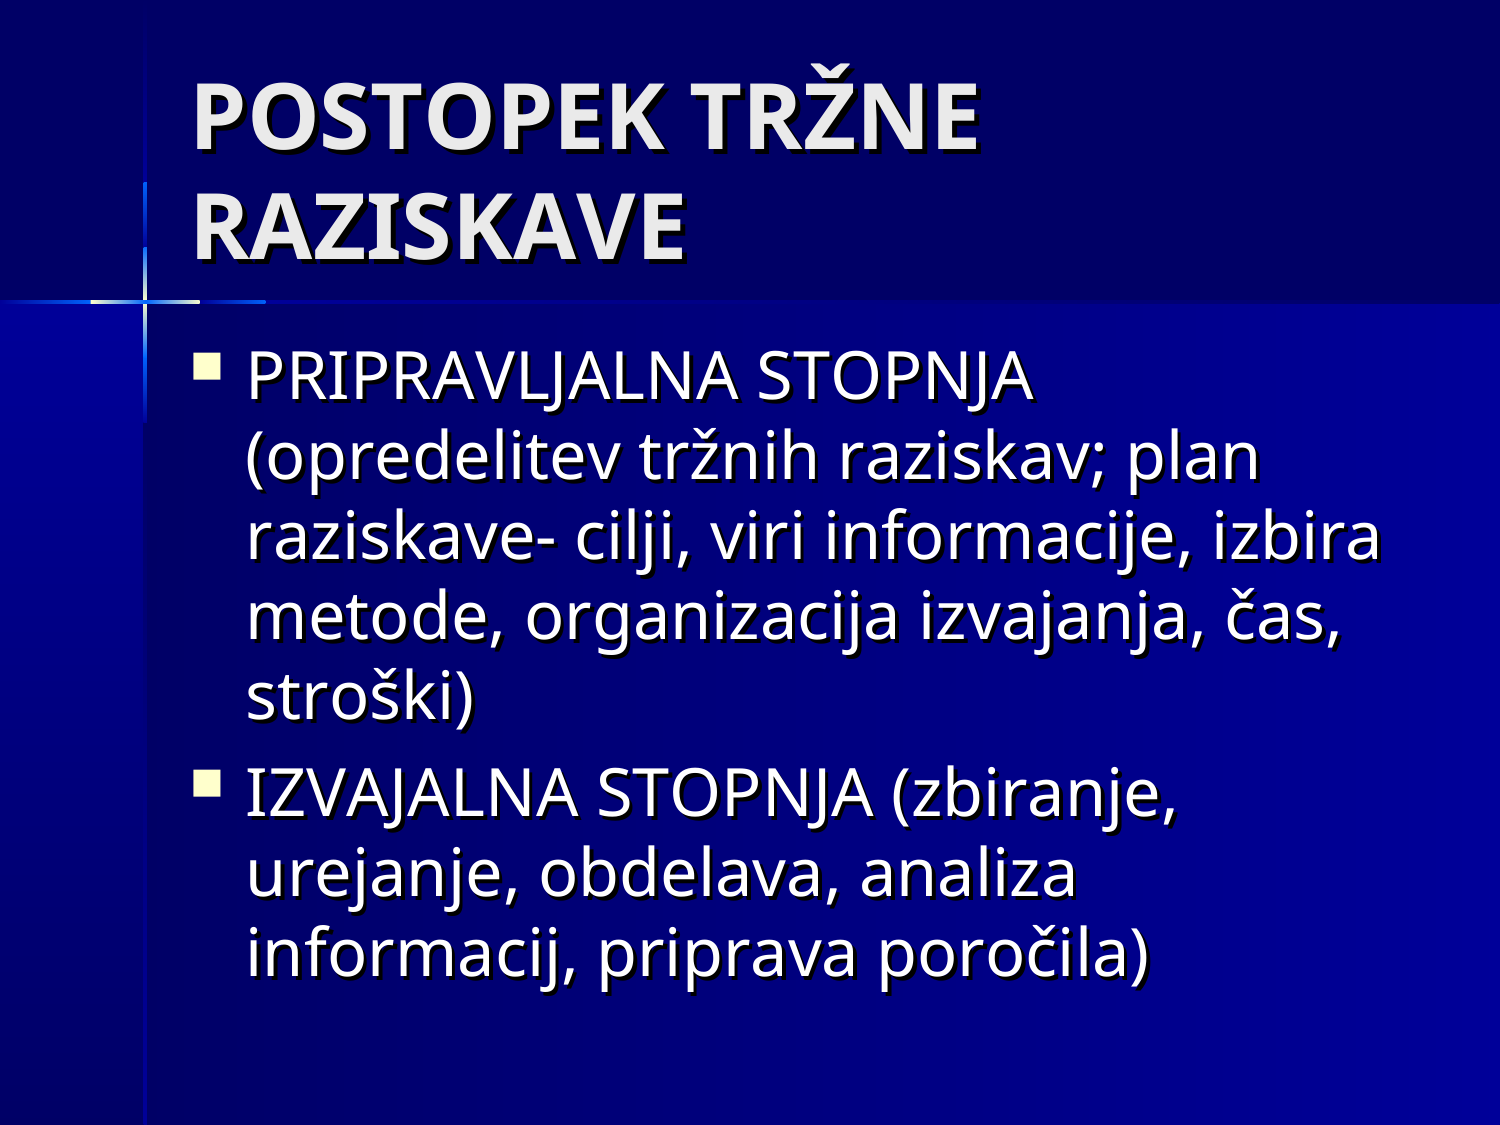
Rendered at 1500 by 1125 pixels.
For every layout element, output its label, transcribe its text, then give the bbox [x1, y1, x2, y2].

title POSTOPEK TRŽNE RAZISKAVE [174, 49, 1413, 285]
list PRIPRAVLJALNA STOPNJA (opredelitev tržnih raziskav; plan raziskave- cilji, viri informacije, izbira metode, organizacija izvajanja, čas, stroški) IZVAJALNA STOPNJA (zbiranje, urejanje, obdelava, analiza informacij, priprava poročila) [174, 324, 1413, 1001]
